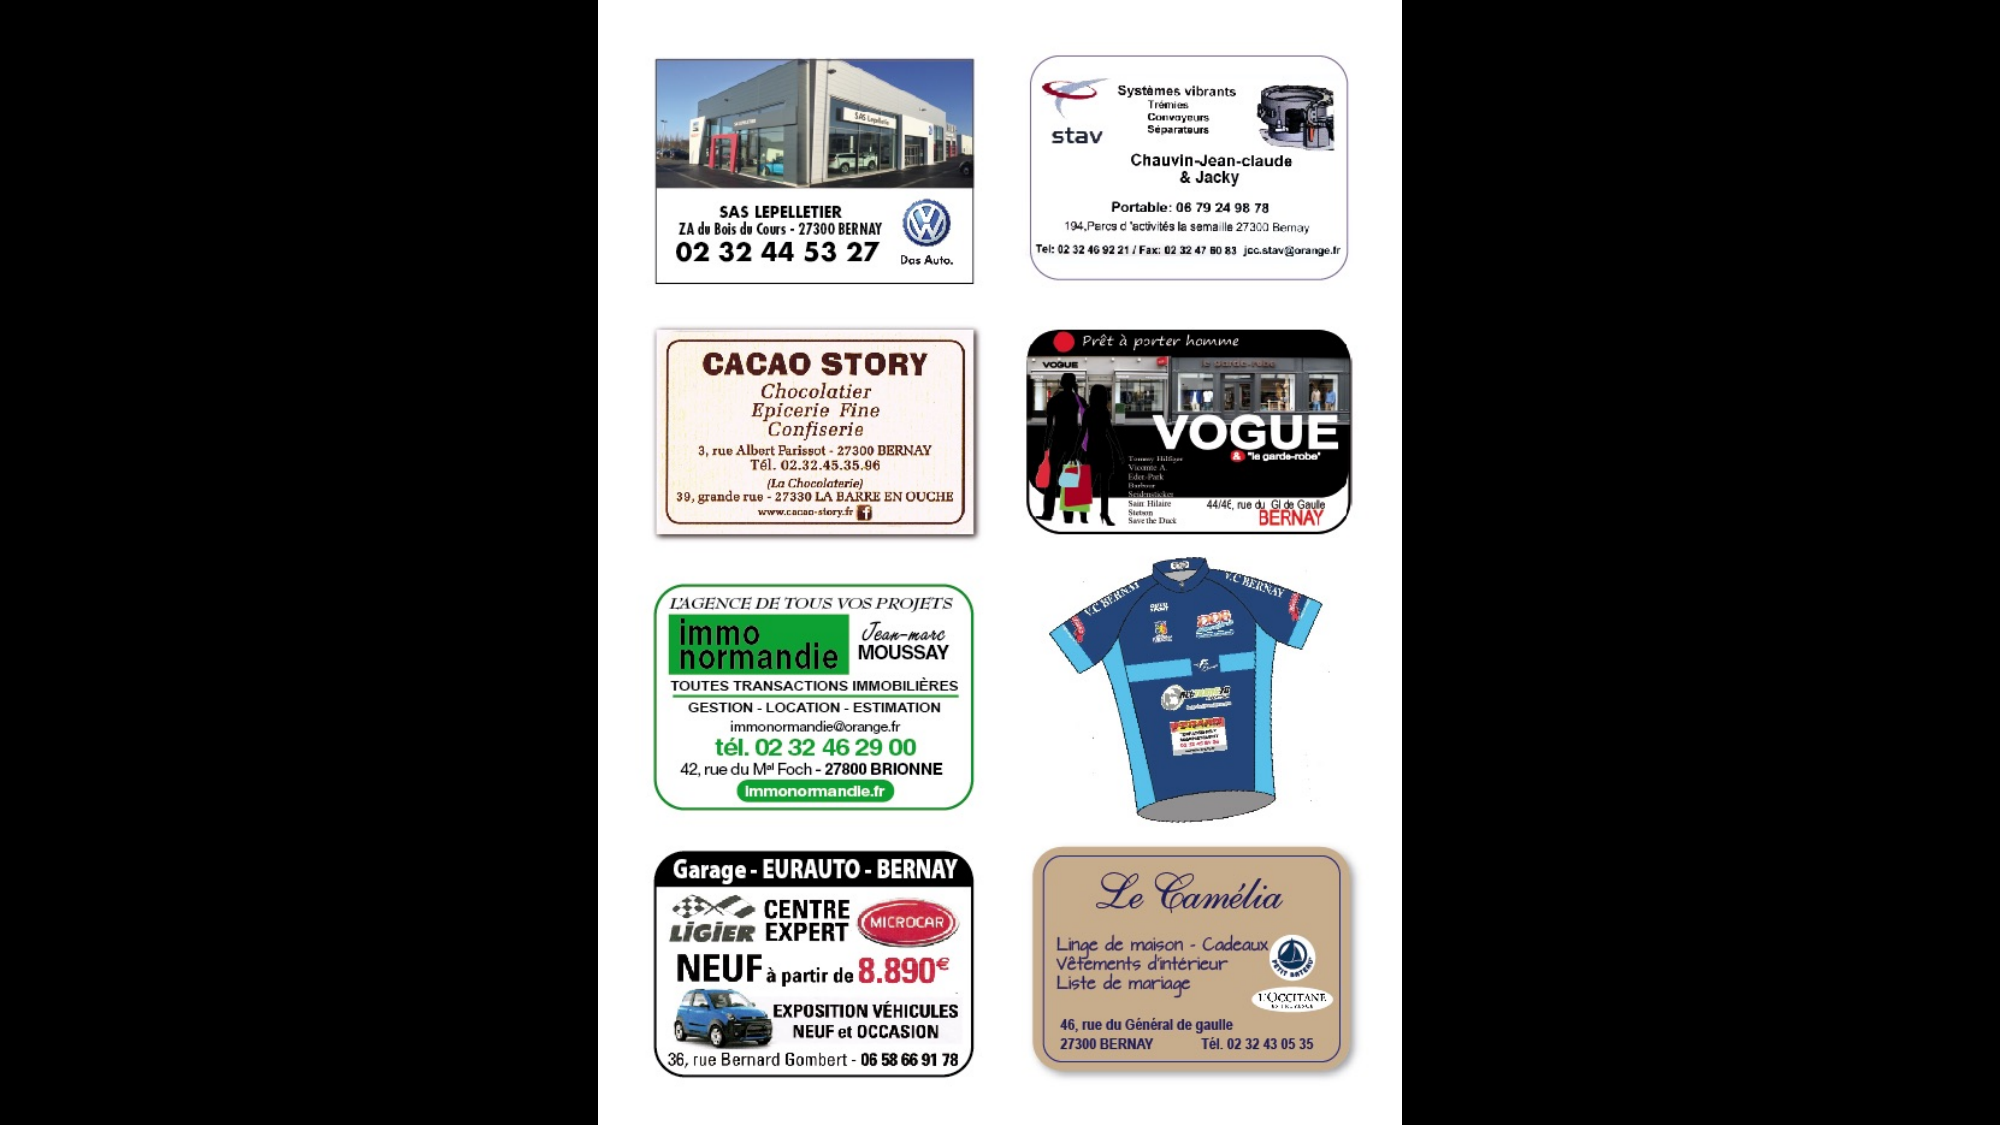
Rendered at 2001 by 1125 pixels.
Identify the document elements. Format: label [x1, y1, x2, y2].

picture [598, 0, 1402, 1125]
